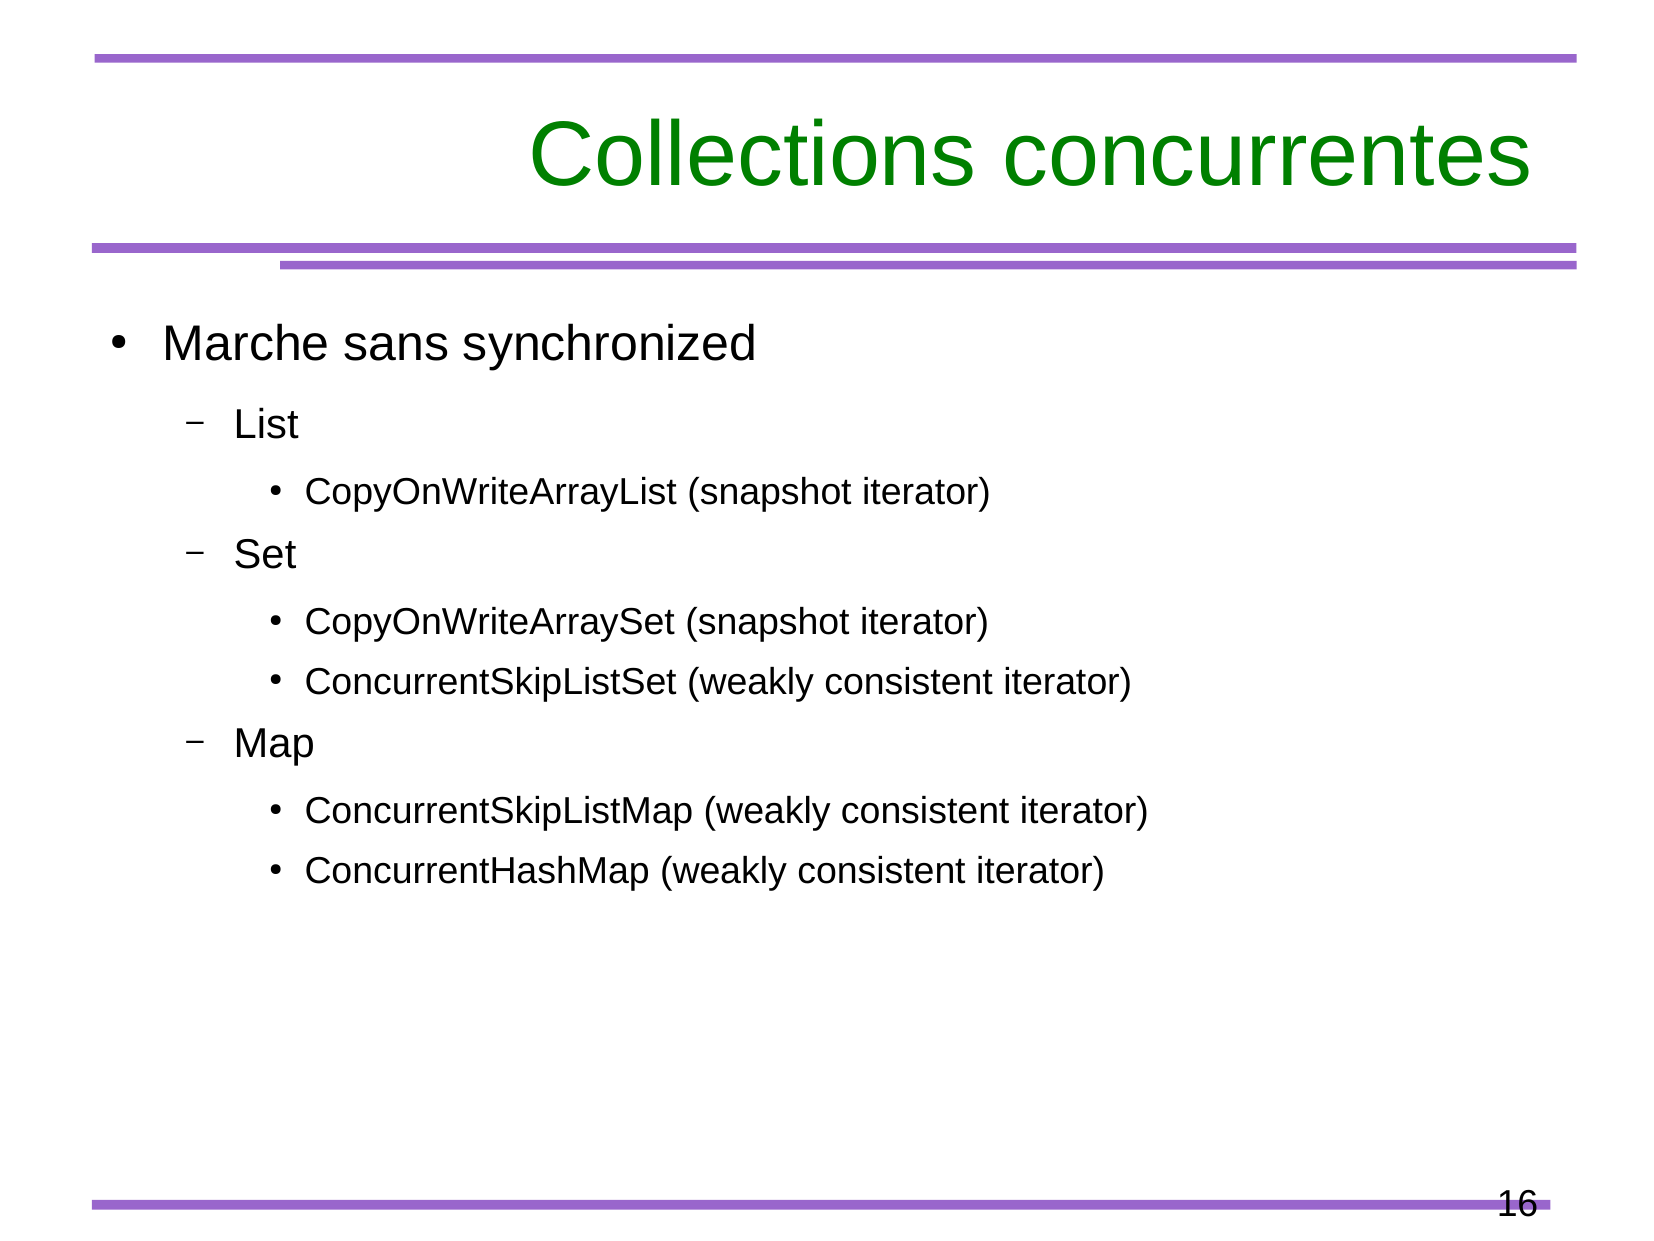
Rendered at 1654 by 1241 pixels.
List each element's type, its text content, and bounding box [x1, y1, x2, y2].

list Marche sans synchronized List CopyOnWriteArrayList (snapshot iterator) Set CopyOnWriteArraySet (snapshot iterator) ConcurrentSkipListSet (weakly consistent iterator) Map ConcurrentSkipListMap (weakly consistent iterator) ConcurrentHashMap (weakly consistent iterator) [92, 315, 1563, 1163]
title Collections concurrentes [121, 49, 1534, 257]
